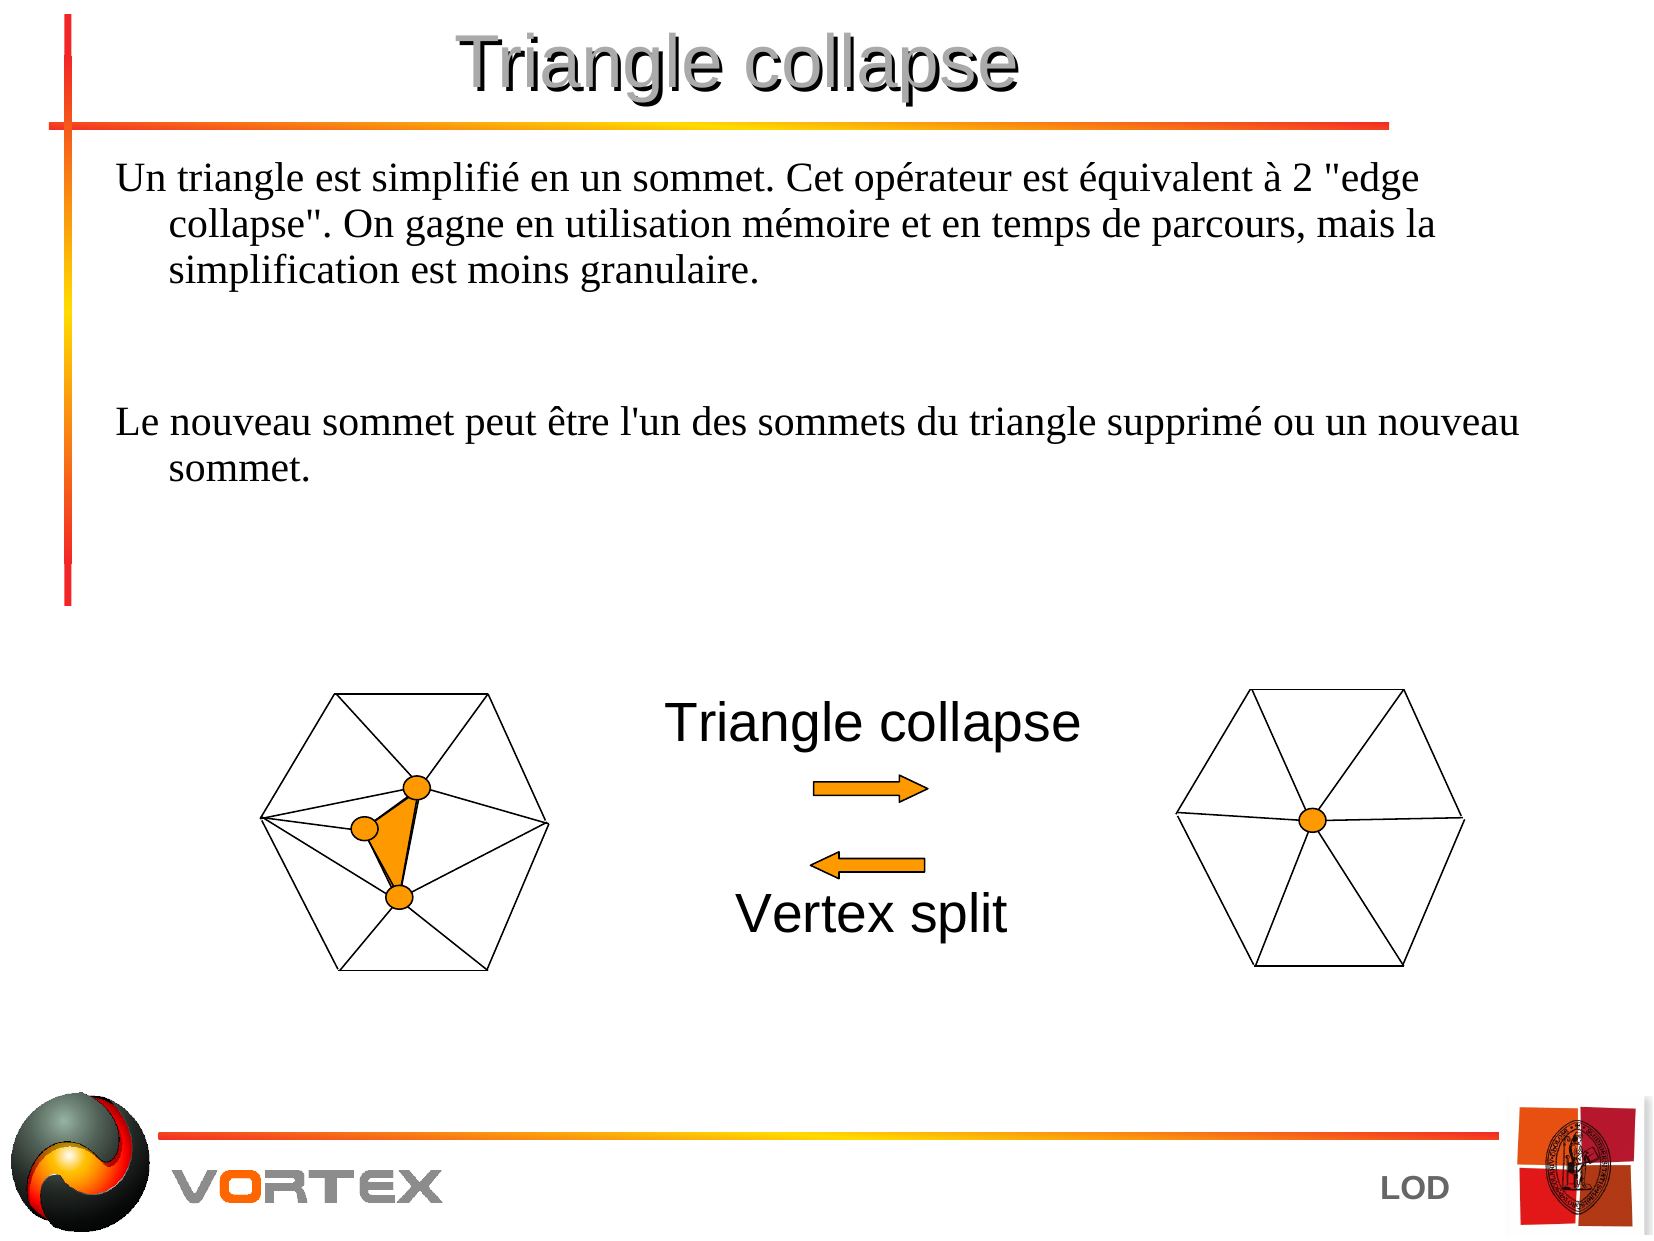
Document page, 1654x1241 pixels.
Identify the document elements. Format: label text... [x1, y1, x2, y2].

text_box [351, 775, 431, 910]
text_box [810, 851, 925, 874]
list Un triangle est simplifié en un sommet. Cet opérateur est équivalent à 2 "edge collapse". On gagne en utilisation mémoire et en temps de parcours, mais la simplification est moins granulaire. Le nouveau sommet peut être l'un des sommets du triangle supprimé ou un nouveau sommet. [97, 153, 1571, 1109]
text_box Vertex split [694, 874, 1050, 958]
picture [1505, 1096, 1653, 1235]
text_box [813, 775, 928, 803]
title Triangle collapse [82, 4, 1392, 120]
text_box [1299, 808, 1327, 833]
picture [11, 1092, 443, 1232]
text_box Triangle collapse [633, 683, 1115, 767]
